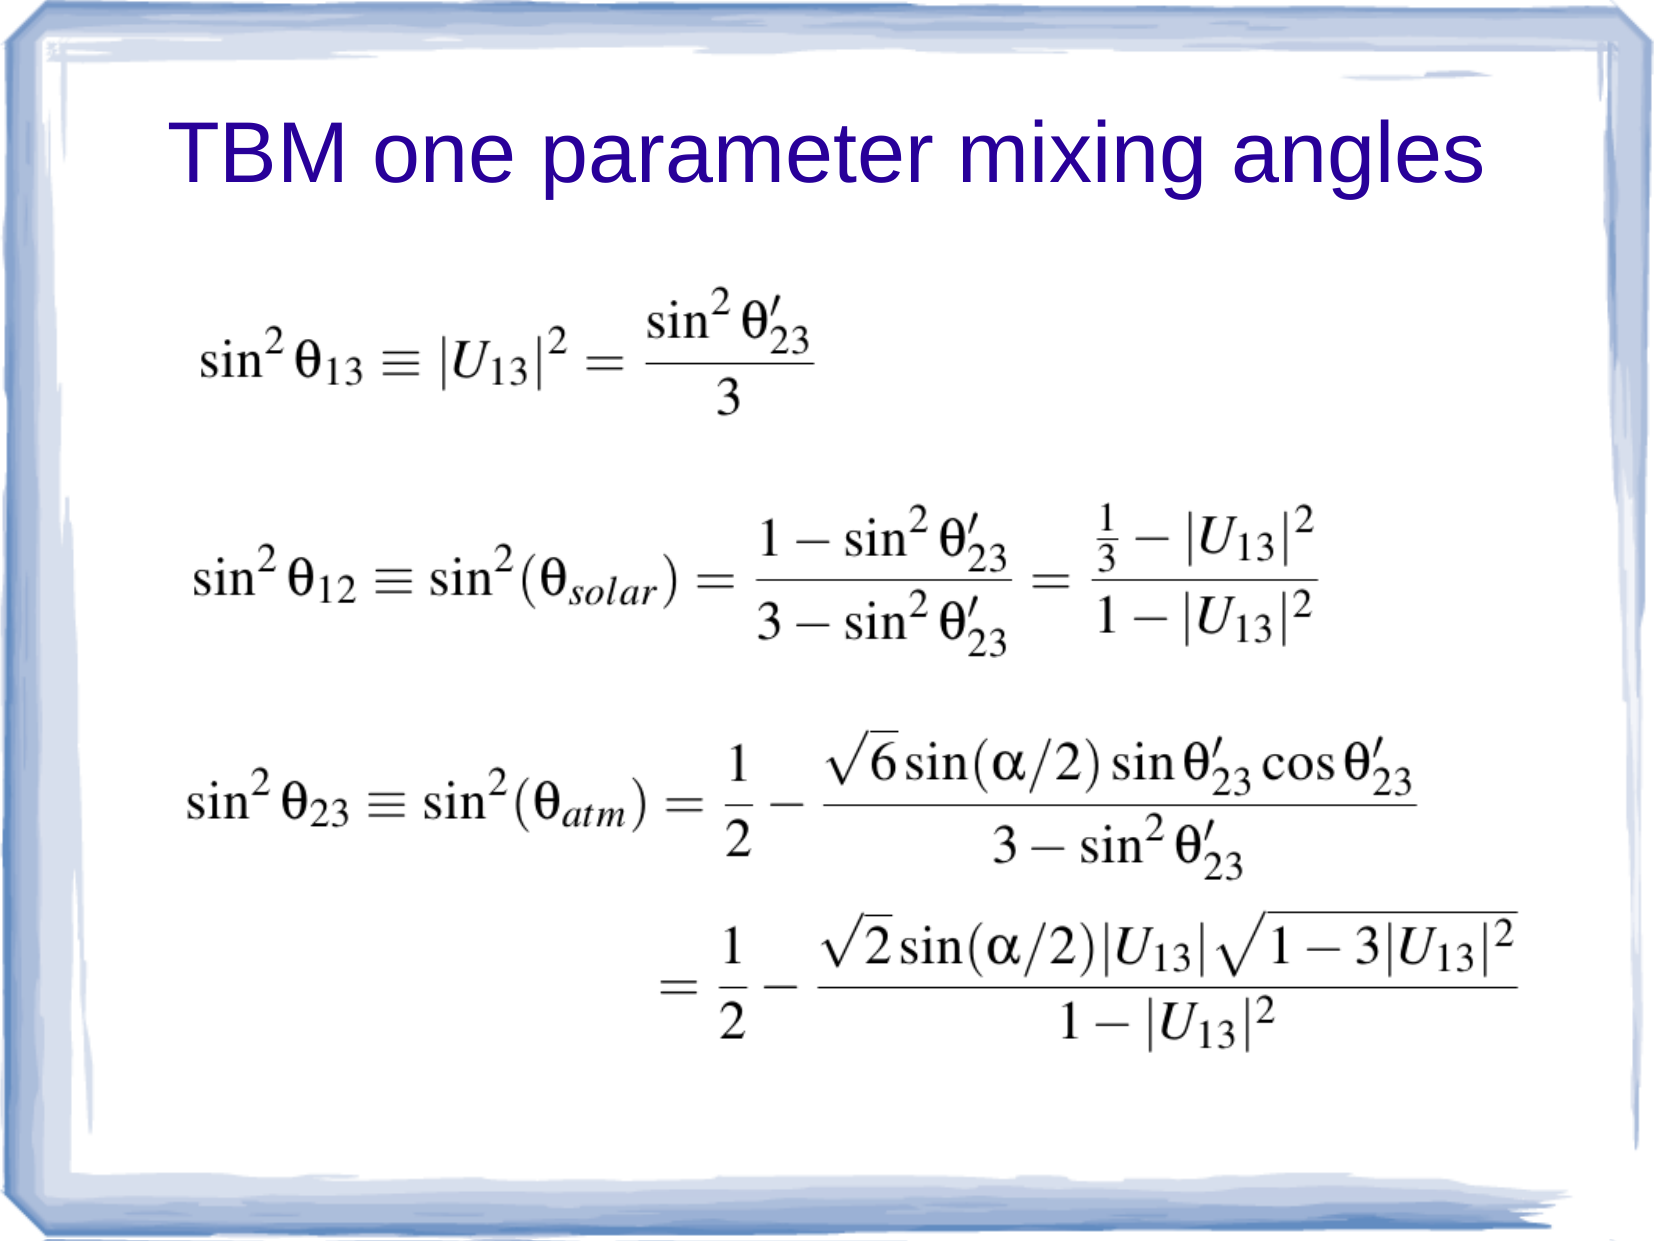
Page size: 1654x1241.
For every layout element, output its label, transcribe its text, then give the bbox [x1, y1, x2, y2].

title TBM one parameter mixing angles [82, 49, 1571, 257]
picture [0, 0, 1654, 1241]
